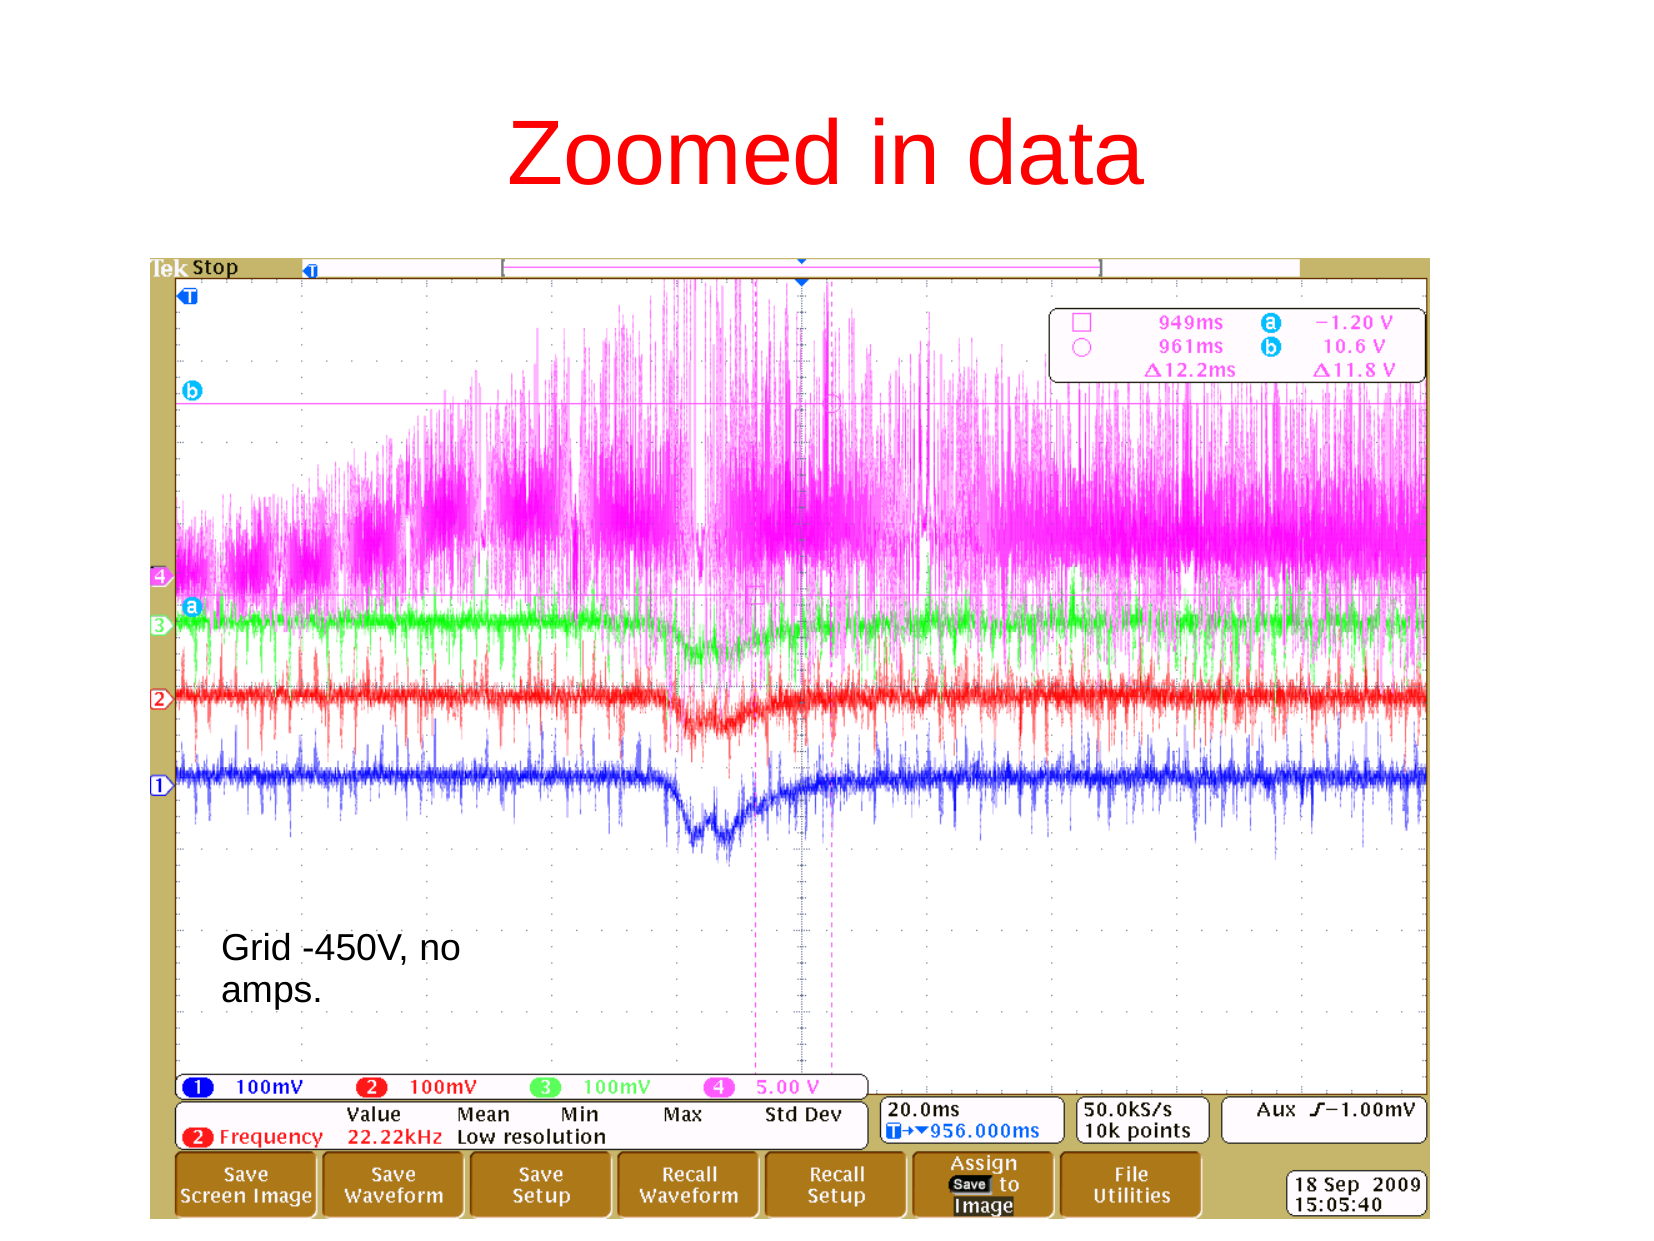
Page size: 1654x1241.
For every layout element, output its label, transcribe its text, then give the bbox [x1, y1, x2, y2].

text_box Grid -450V, no amps. [206, 918, 526, 1018]
picture [150, 258, 1430, 1219]
title Zoomed in data [82, 56, 1571, 250]
